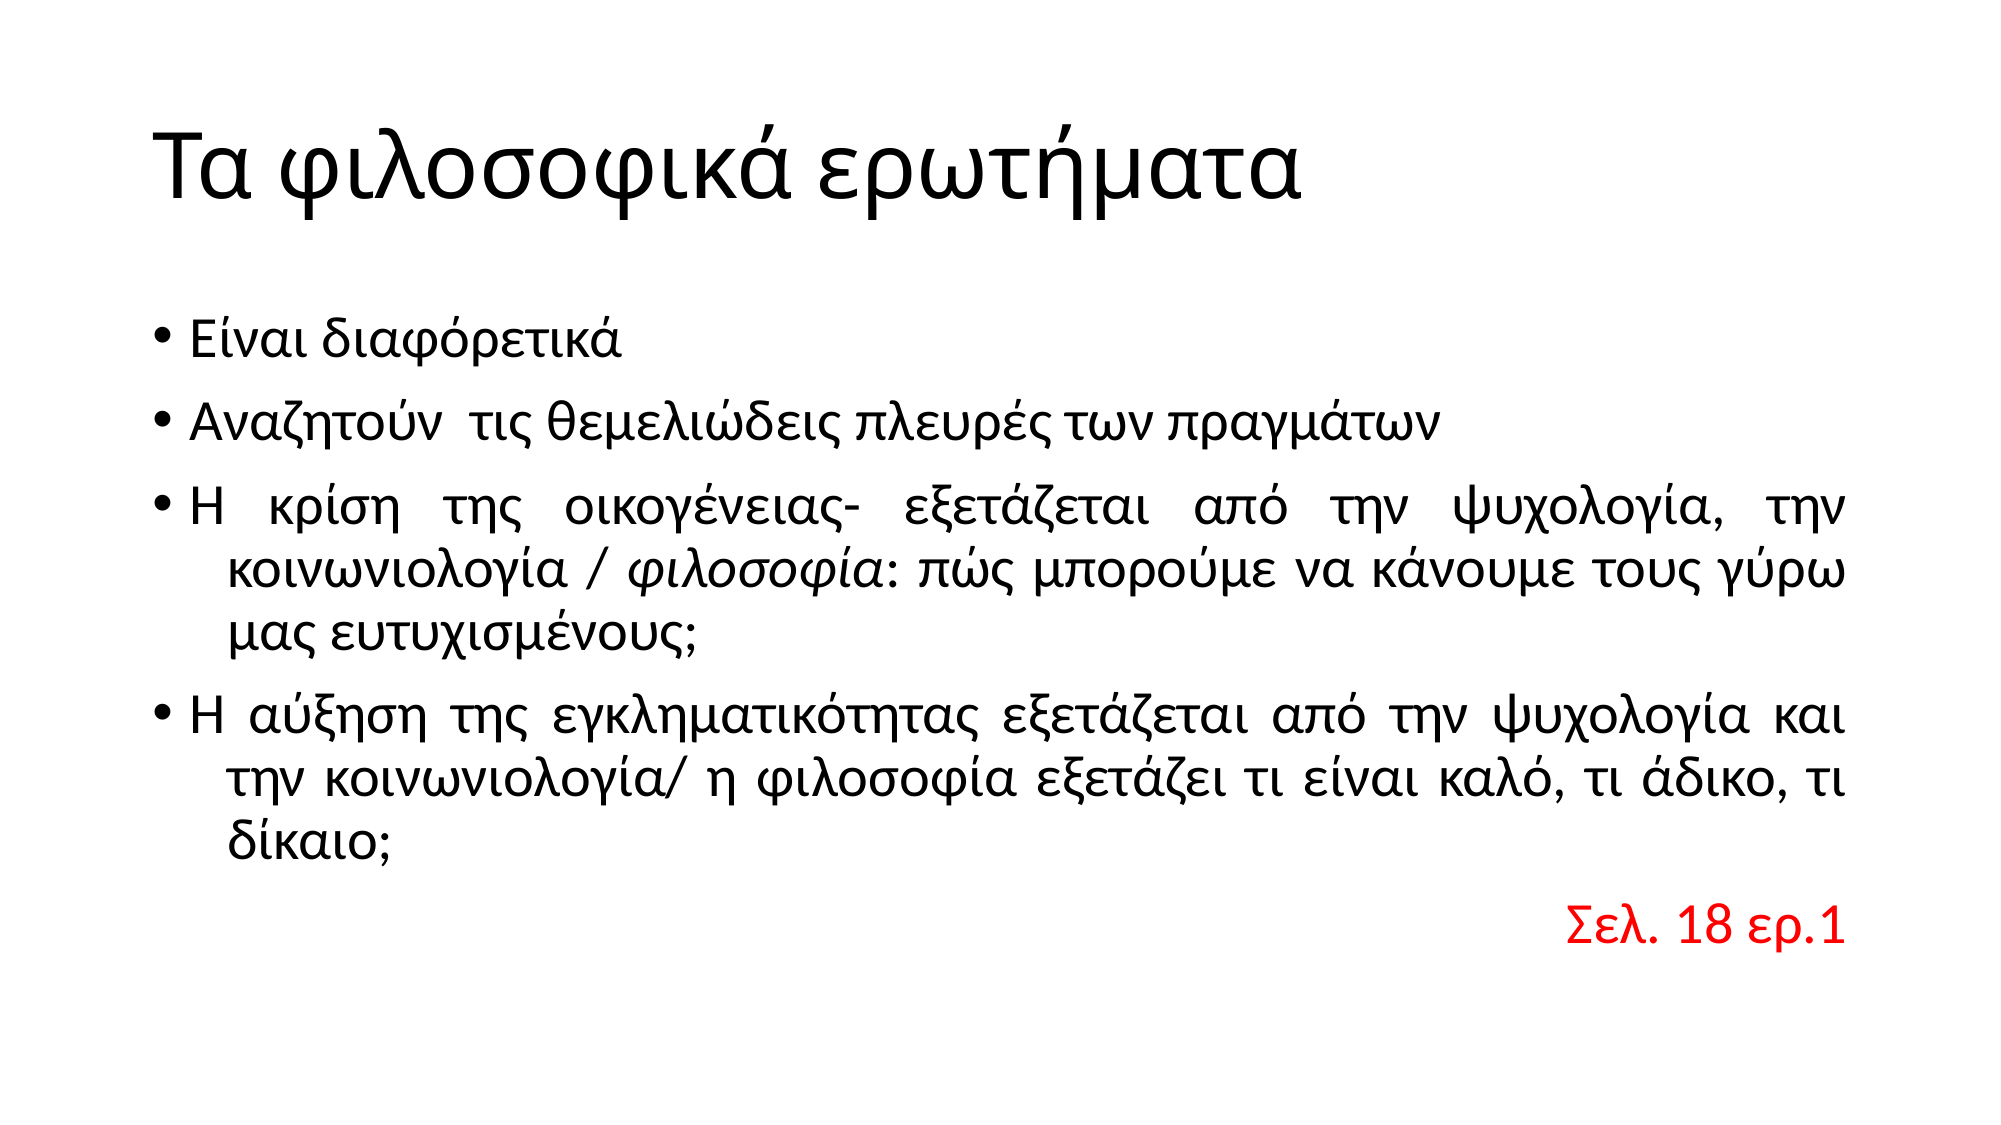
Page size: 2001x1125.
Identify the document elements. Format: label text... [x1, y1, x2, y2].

title Τα φιλοσοφικά ερωτήματα [137, 59, 1863, 278]
list Είναι διαφόρετικά Αναζητούν τις θεμελιώδεις πλευρές των πραγμάτων Η κρίση της οικογένειας- εξετάζεται από την ψυχολογία, την κοινωνιολογία / φιλοσοφία: πώς μπορούμε να κάνουμε τους γύρω μας ευτυχισμένους; Η αύξηση της εγκληματικότητας εξετάζεται από την ψυχολογία και την κοινωνιολογία/ η φιλοσοφία εξετάζει τι είναι καλό, τι άδικο, τι δίκαιο; Σελ. 18 ερ.1 [137, 299, 1863, 1014]
